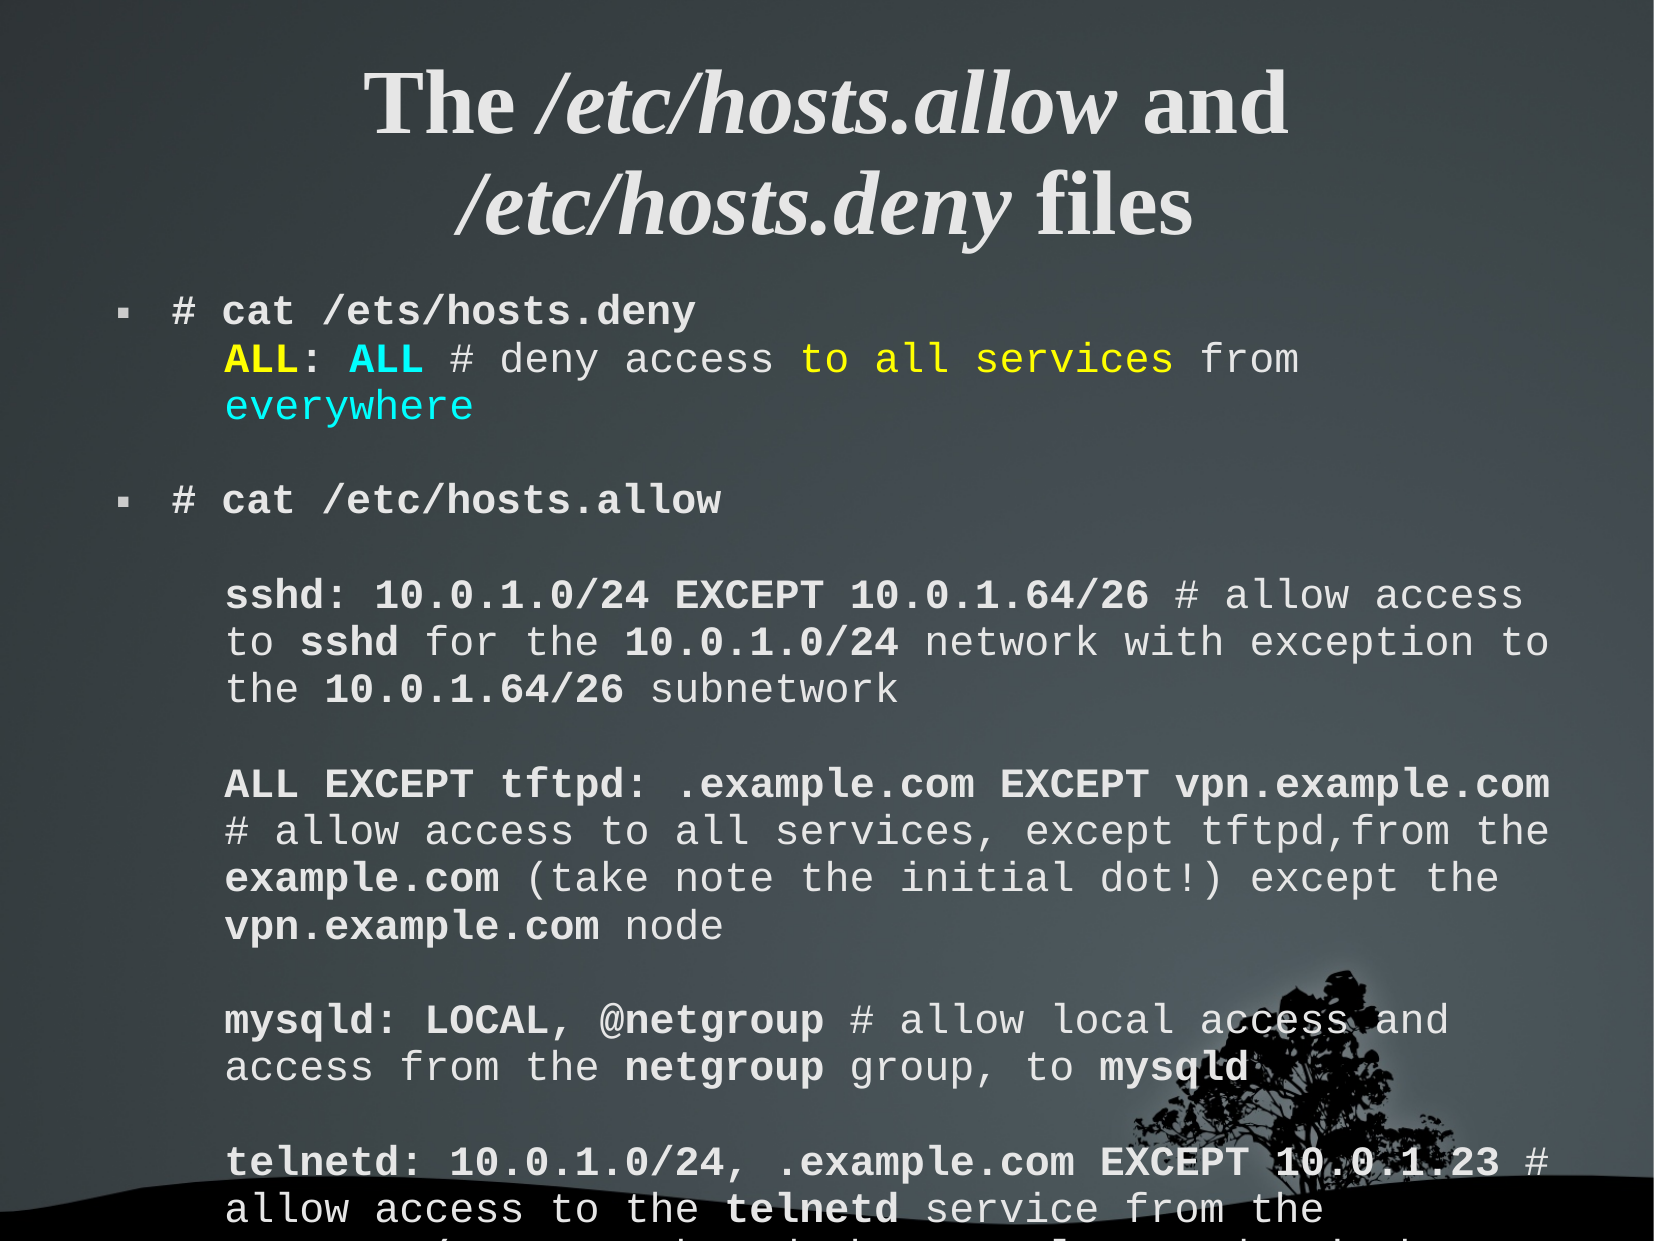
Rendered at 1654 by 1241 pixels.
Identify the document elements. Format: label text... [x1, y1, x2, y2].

picture [0, 0, 1654, 1241]
list # cat /ets/hosts.deny ALL: ALL # deny access to all services from everywhere # cat /etc/hosts.allow sshd: 10.0.1.0/24 EXCEPT 10.0.1.64/26 # allow access to sshd for the 10.0.1.0/24 network with exception to the 10.0.1.64/26 subnetwork ALL EXCEPT tftpd: .example.com EXCEPT vpn.example.com # allow access to all services, except tftpd,from the example.com (take note the initial dot!) except the vpn.example.com node mysqld: LOCAL, @netgroup # allow local access and access from the netgroup group, to mysqld telnetd: 10.0.1.0/24, .example.com EXCEPT 10.0.1.23 # allow access to the telnetd service from the 10.0.1.0/24 network and the example.com domain but deny access to the 10.0.1.23 IP Address [82, 290, 1571, 1203]
title The /etc/hosts.allow and /etc/hosts.deny files [82, 33, 1571, 273]
